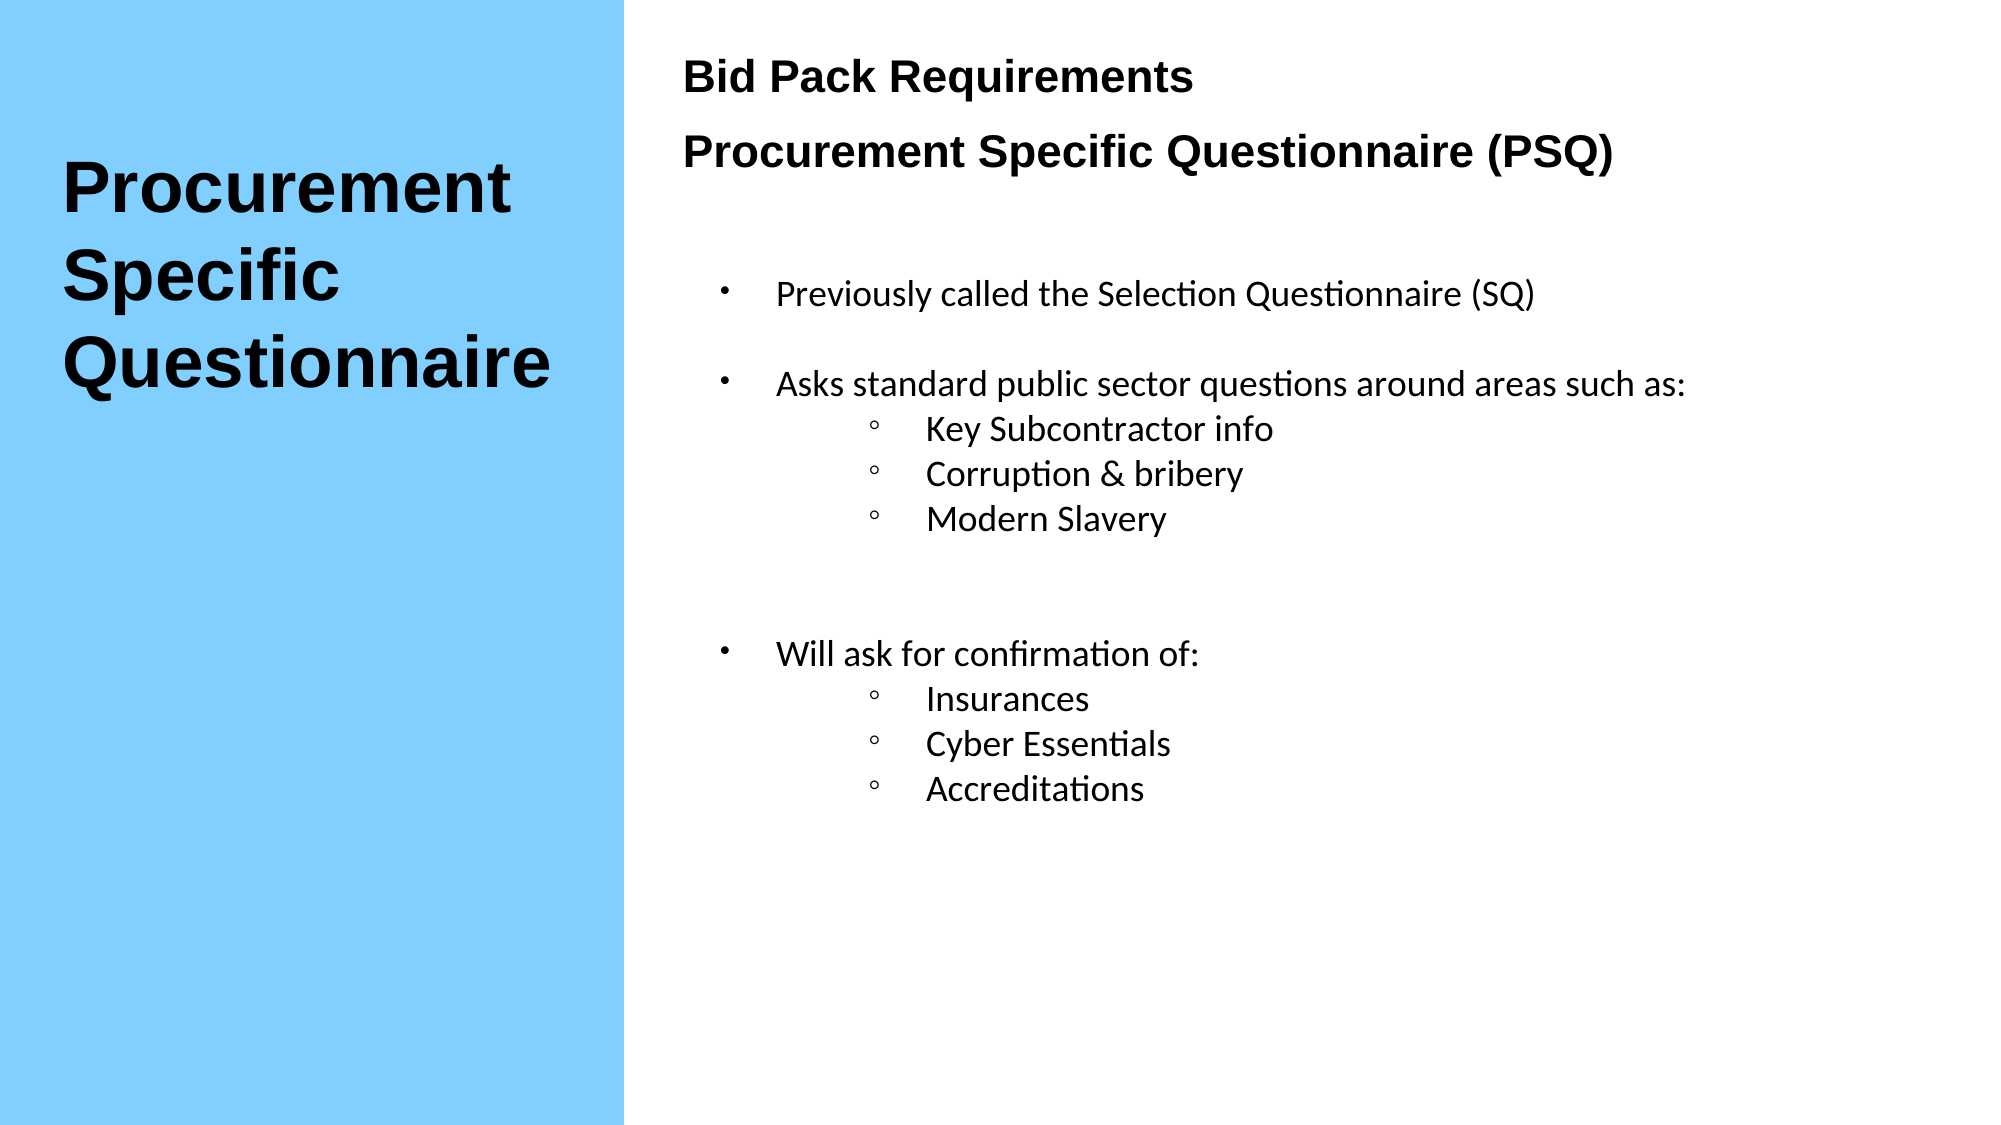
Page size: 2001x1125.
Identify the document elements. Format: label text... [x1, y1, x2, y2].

title Procurement Specific Questionnaire [62, 139, 564, 514]
title Bid Pack Requirements Procurement Specific Questionnaire (PSQ) [682, 46, 1873, 198]
text_box Previously called the Selection Questionnaire (SQ) Asks standard public sector questions around areas such as: Key Subcontractor info Corruption & bribery Modern Slavery Will ask for confirmation of: Insurances Cyber Essentials Accreditations [667, 208, 1935, 1094]
